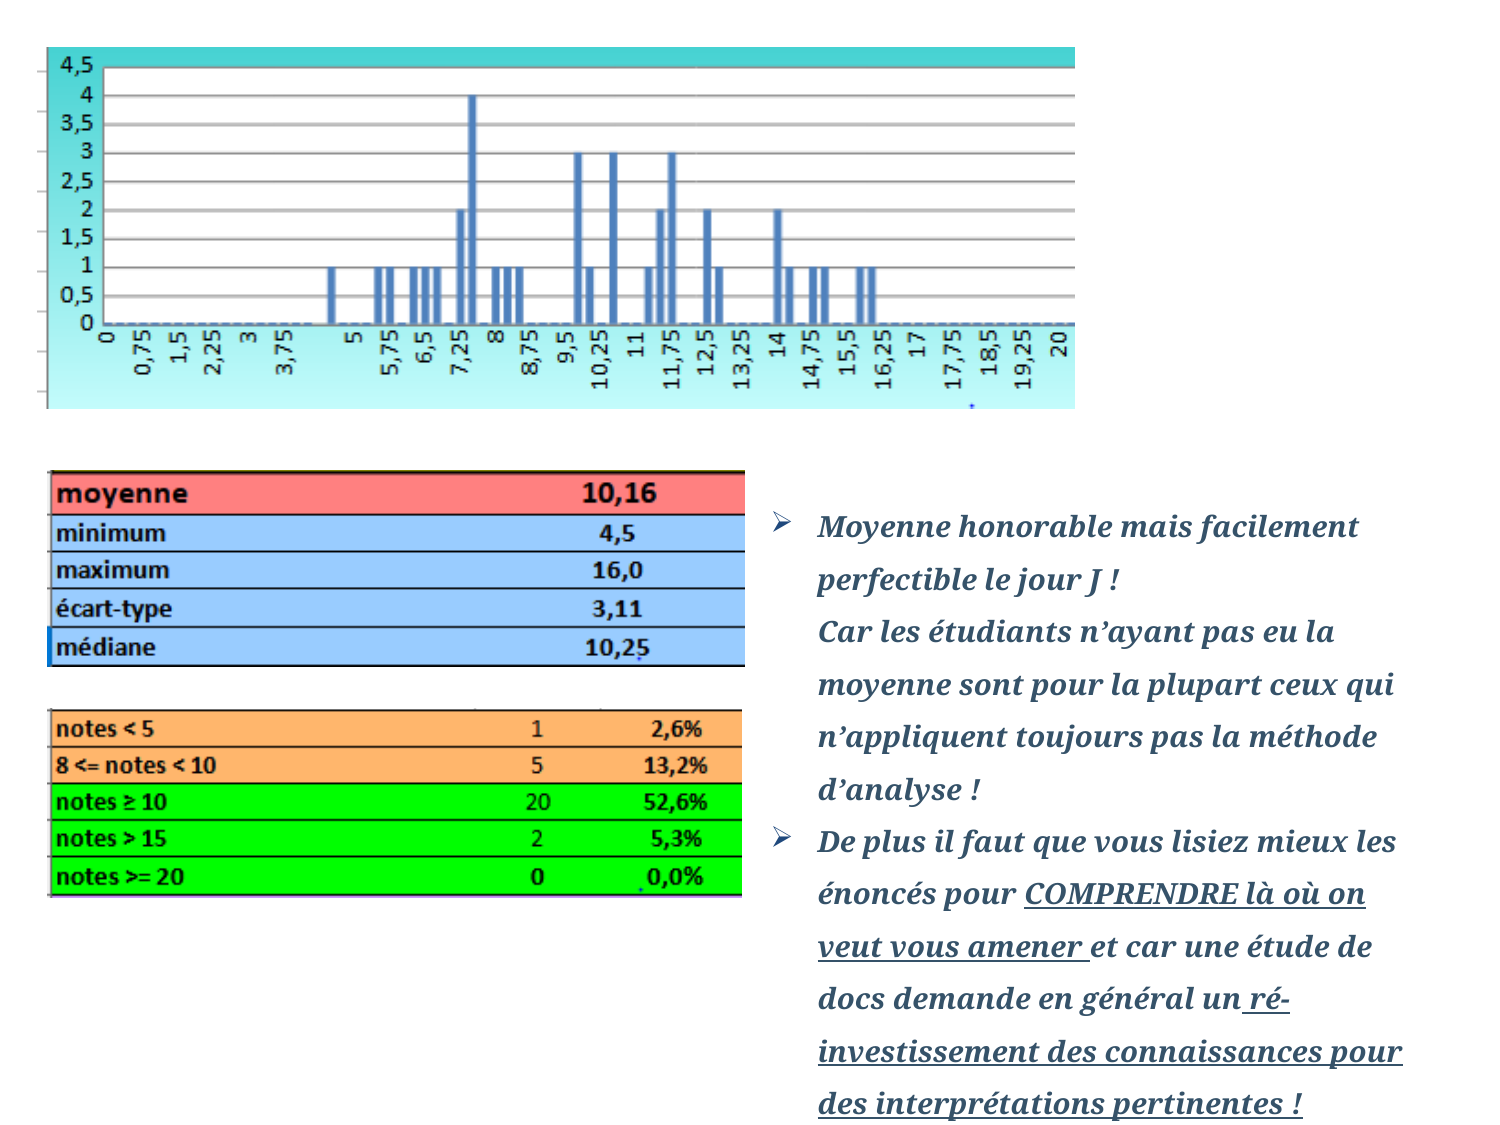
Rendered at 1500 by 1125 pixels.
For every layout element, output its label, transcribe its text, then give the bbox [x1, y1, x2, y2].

text_box Moyenne honorable mais facilement perfectible le jour J ! Car les étudiants n’ayant pas eu la moyenne sont pour la plupart ceux qui n’appliquent toujours pas la méthode d’analyse ! De plus il faut que vous lisiez mieux les énoncés pour COMPRENDRE là où on veut vous amener et car une étude de docs demande en général un ré-investissement des connaissances pour des interprétations pertinentes ! [755, 448, 1430, 1125]
picture [37, 47, 1075, 409]
picture [47, 708, 742, 898]
picture [47, 470, 745, 667]
